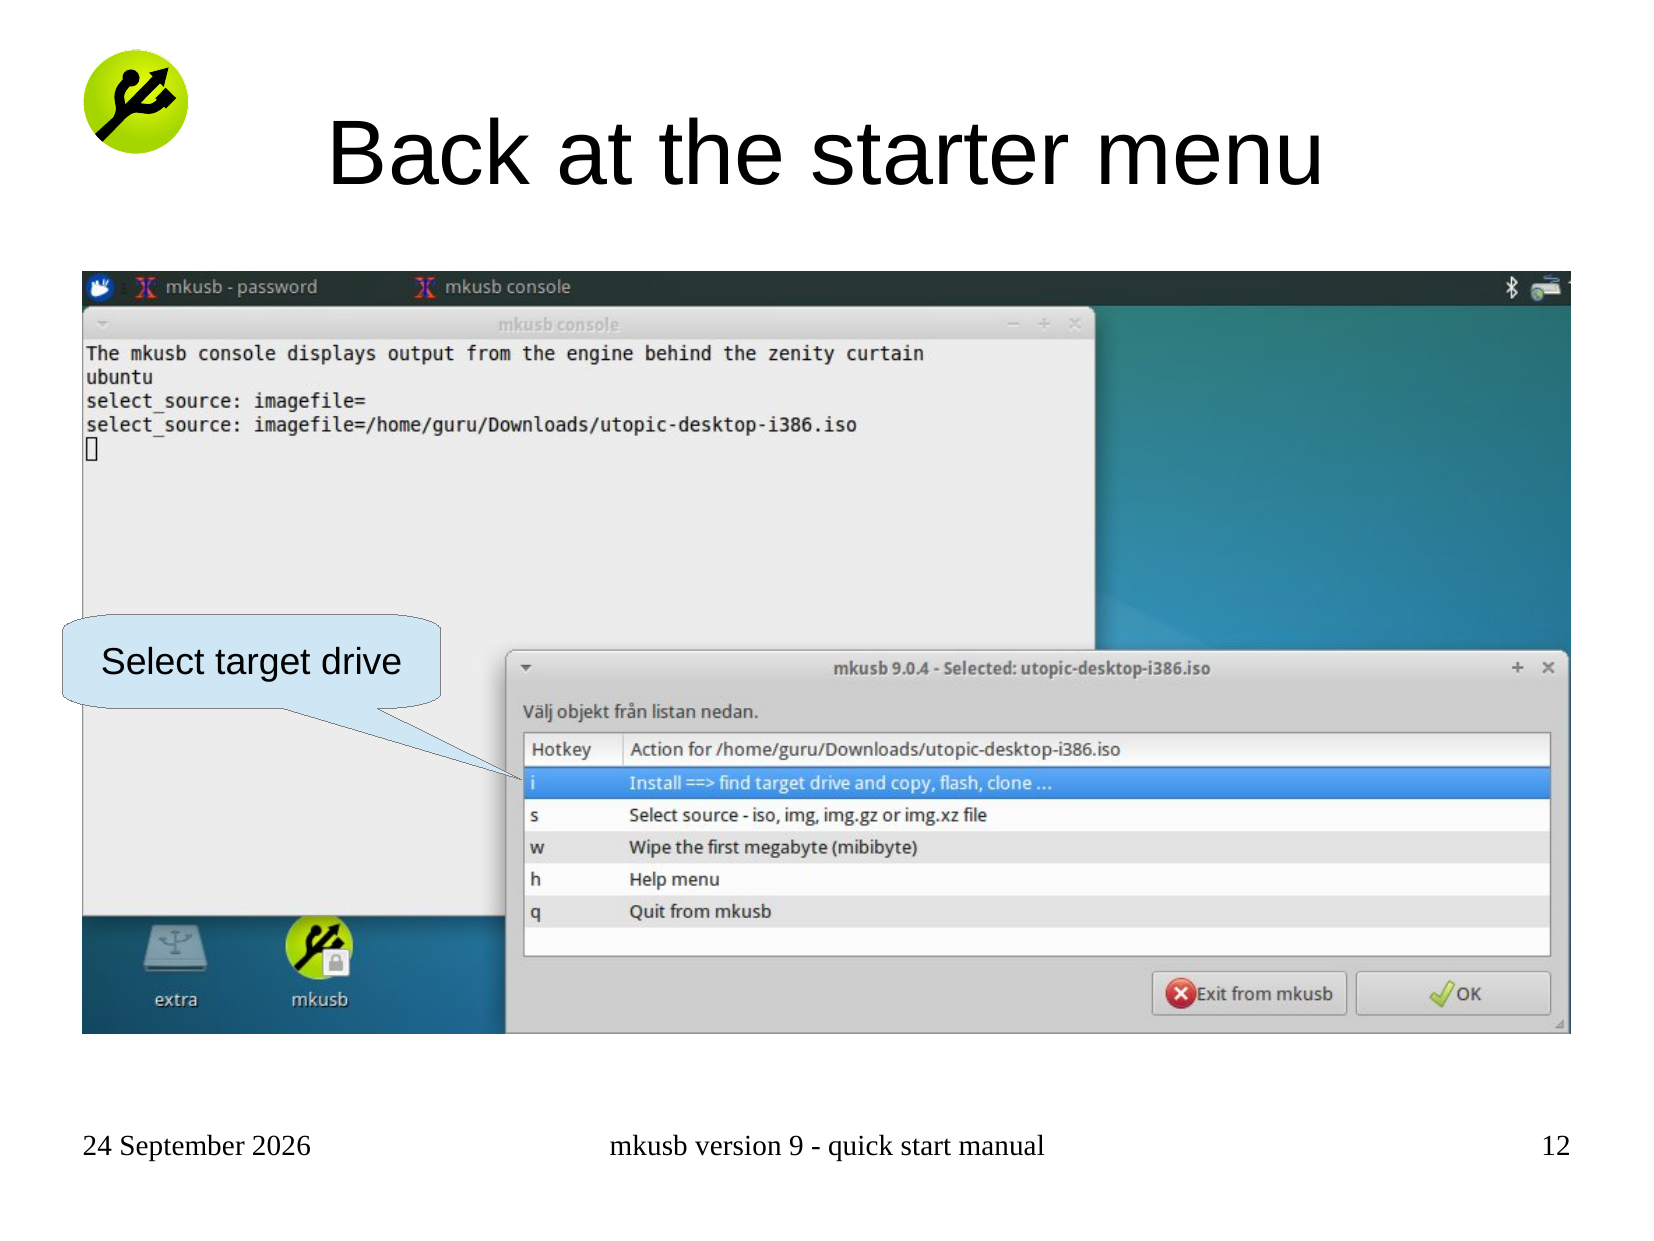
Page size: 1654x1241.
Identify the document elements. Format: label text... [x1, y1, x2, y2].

picture [82, 271, 1571, 1034]
text_box Select target drive [62, 614, 522, 780]
title Back at the starter menu [82, 49, 1571, 257]
